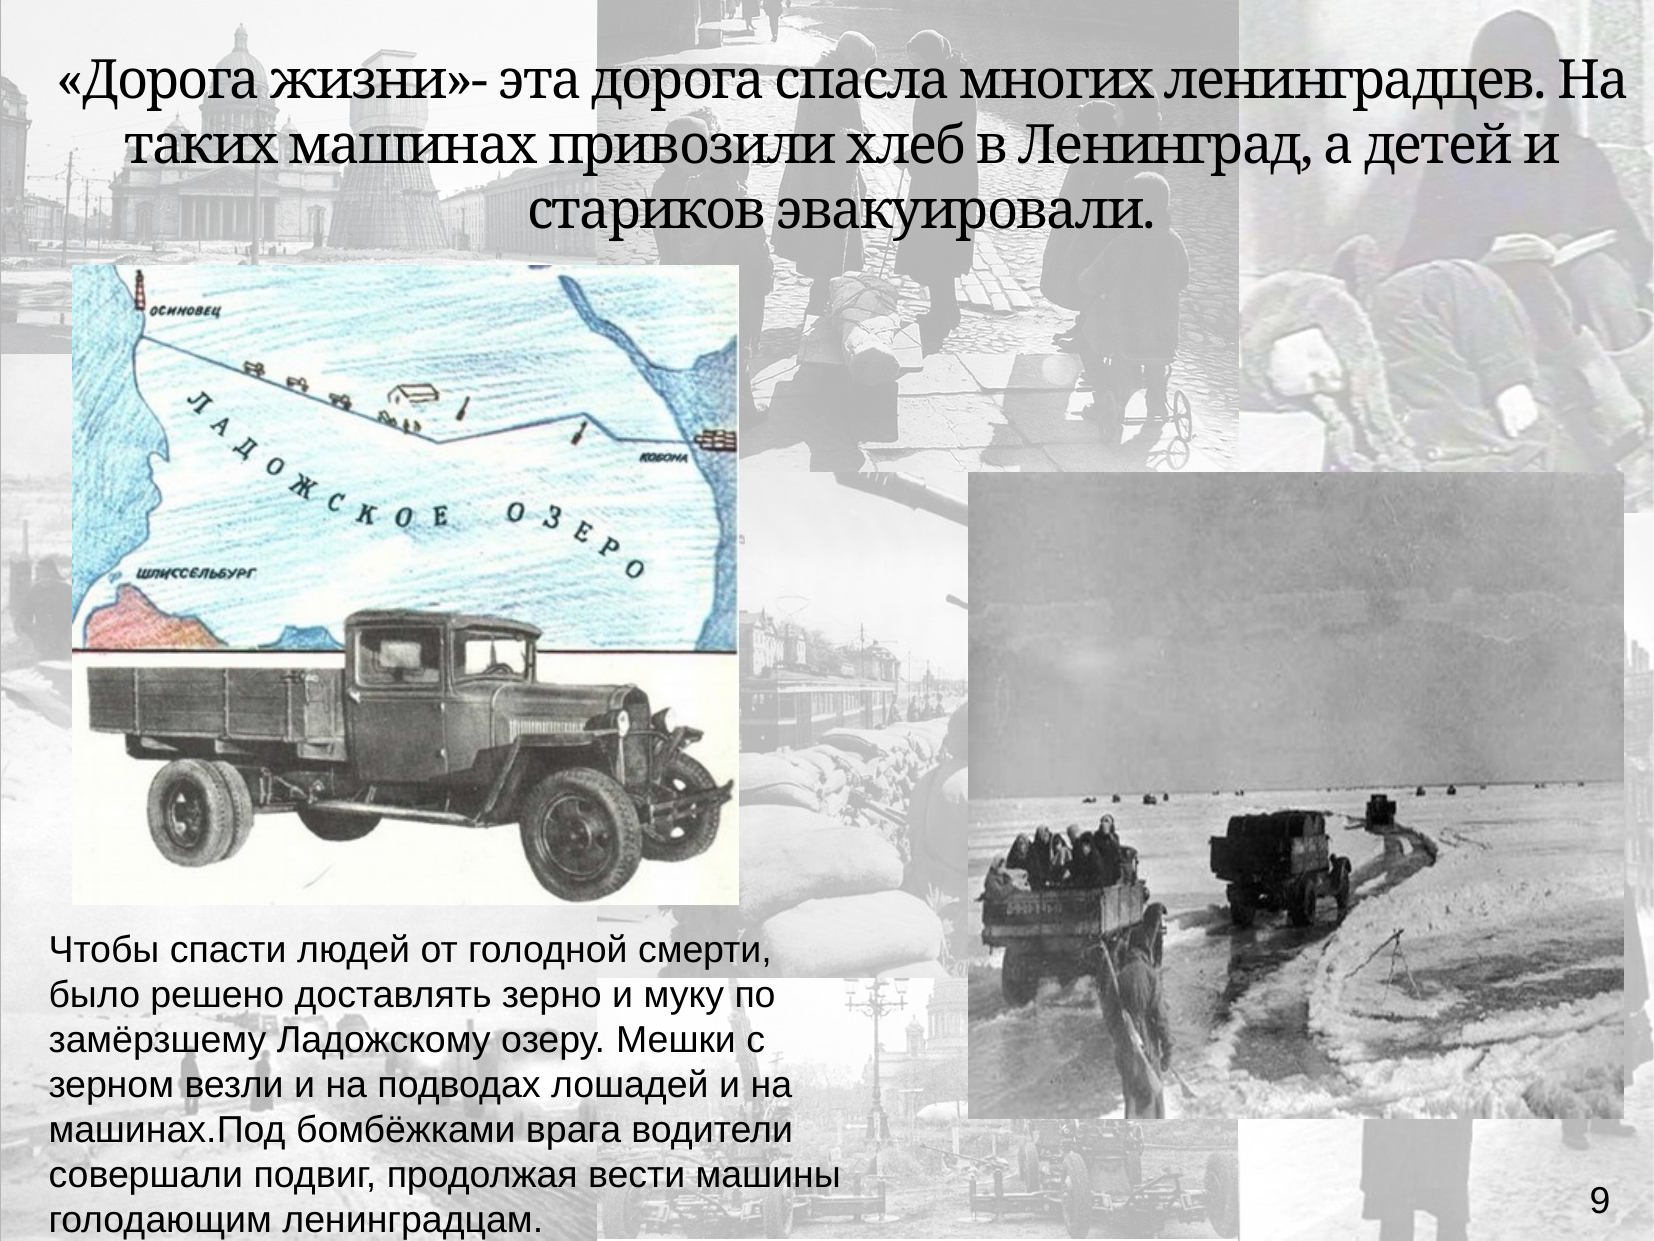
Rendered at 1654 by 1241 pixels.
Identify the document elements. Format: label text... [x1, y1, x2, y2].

picture [0, 0, 1654, 1241]
text_box «Дорога жизни»- эта дорога спасла многих ленинградцев. На таких машинах привозили хлеб в Ленинград, а детей и стариков эвакуировали. [29, 37, 1654, 266]
text_box Чтобы спасти людей от голодной смерти, было решено доставлять зерно и муку по замёрзшему Ладожскому озеру. Мешки с зерном везли и на подводах лошадей и на машинах.Под бомбёжками врага водители совершали подвиг, продолжая вести машины голодающим ленинградцам. [33, 917, 857, 1241]
text_box <номер> [1033, 1169, 1626, 1241]
